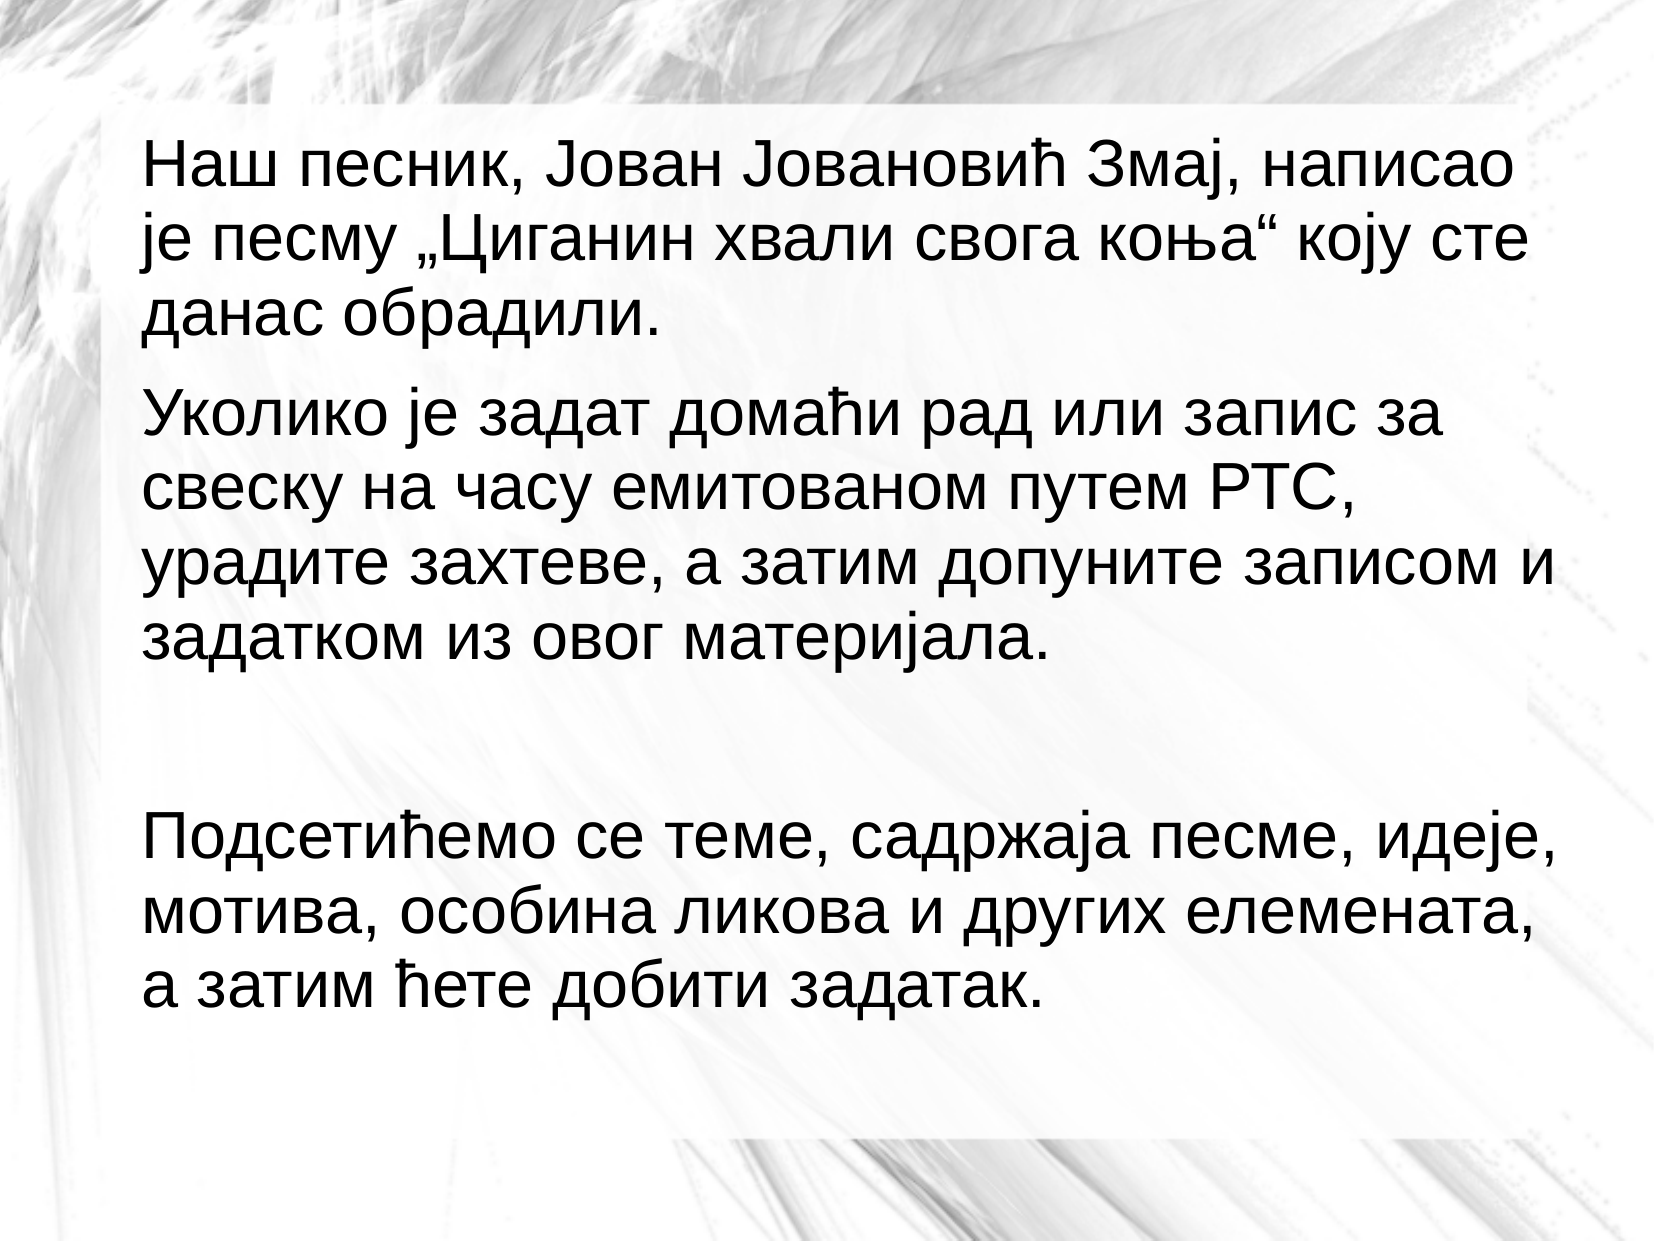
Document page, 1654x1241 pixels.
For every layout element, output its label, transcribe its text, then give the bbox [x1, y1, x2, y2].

text_box Наш песник, Јован Јовановић Змај, написао је песму „Циганин хвали свога коња“ коју сте данас обрадили. Уколико је задат домаћи рад или запис за свеску на часу емитованом путем РТС, урадите захтеве, а затим допуните записом и задатком из овог материјала. Подсетићемо се теме, садржаја песме, идеје, мотива, особина ликова и других елемената, а затим ћете добити задатак. [126, 118, 1595, 1241]
picture [0, 0, 1654, 1241]
